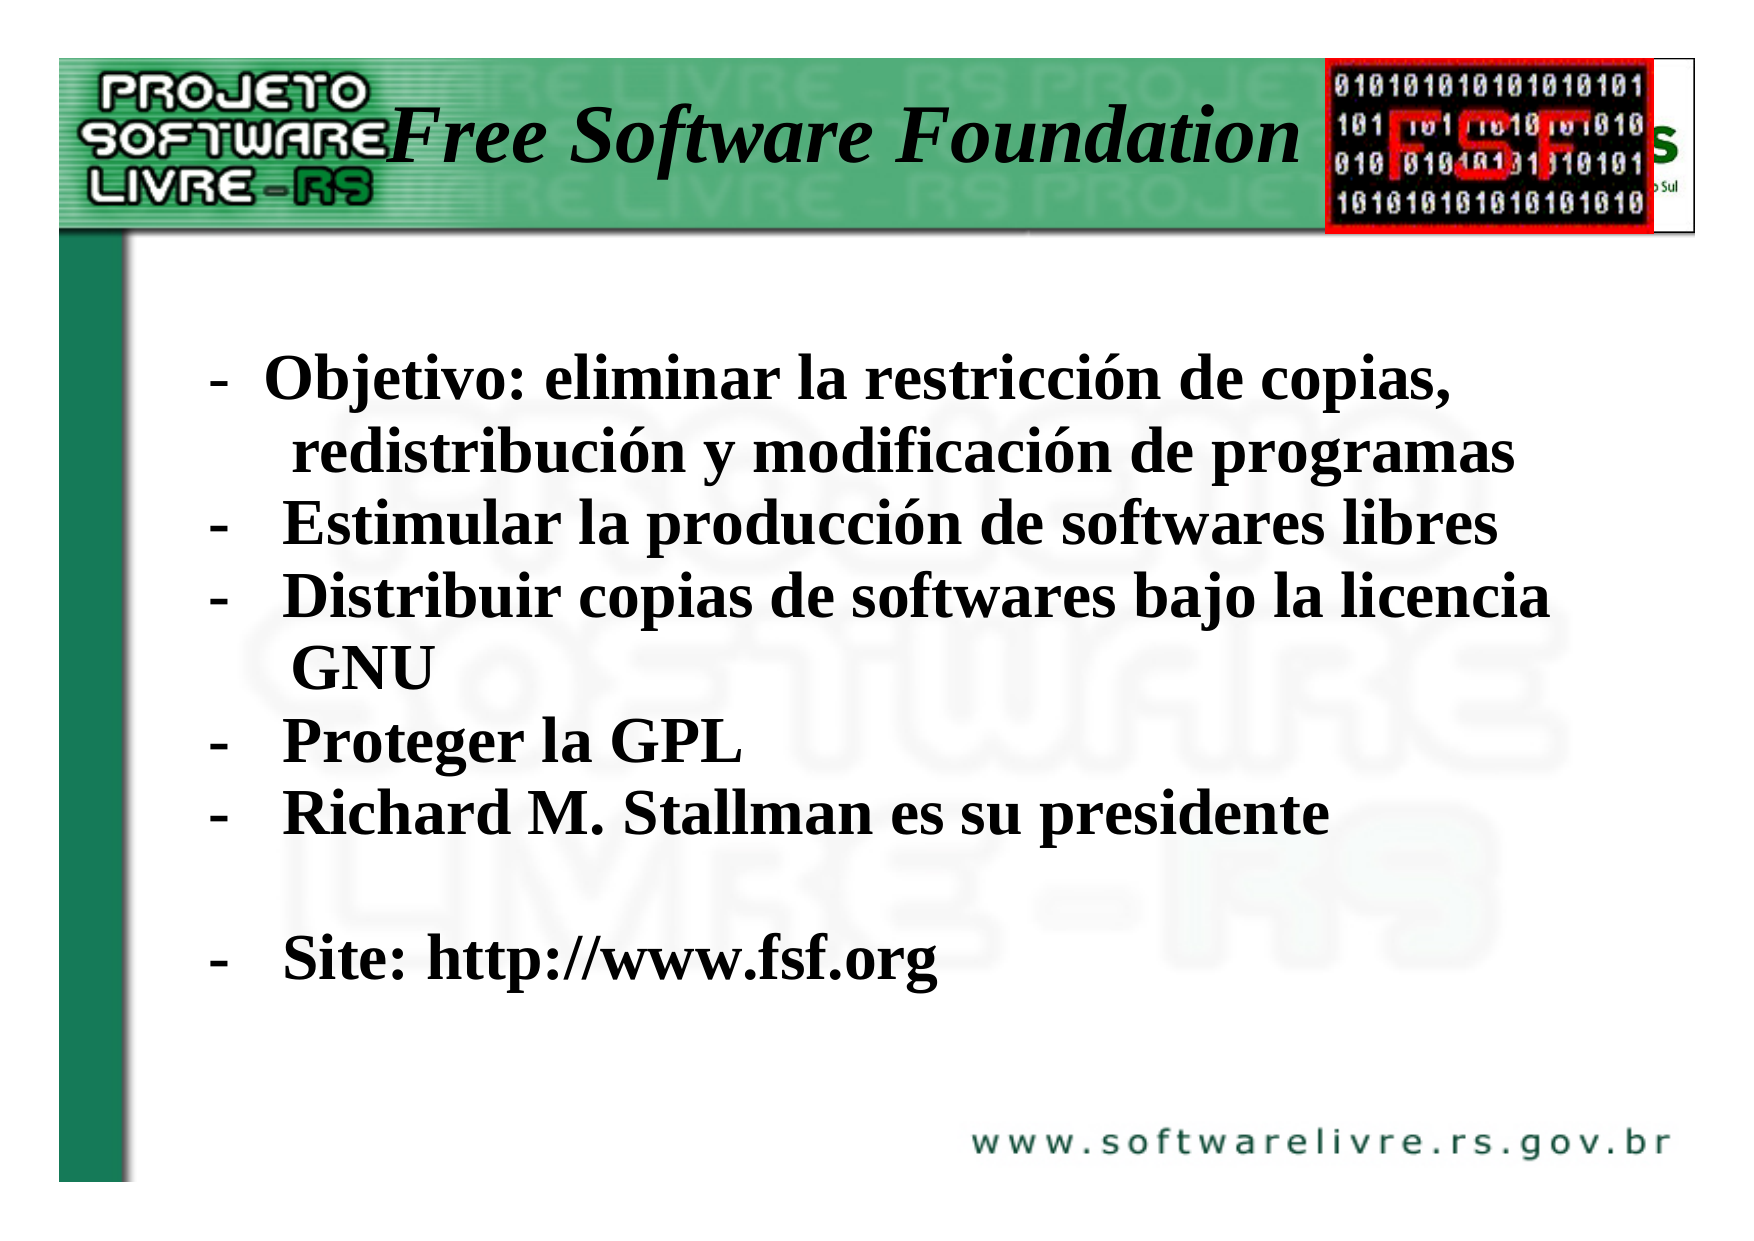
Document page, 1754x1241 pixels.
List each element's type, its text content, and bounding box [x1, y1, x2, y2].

picture [59, 58, 1695, 1182]
text_box - Objetivo: eliminar la restricción de copias, redistribución y modificación de programas - Estimular la producción de softwares libres - Distribuir copias de softwares bajo la licencia GNU - Proteger la GPL - Richard M. Stallman es su presidente - Site: http://www.fsf.org [208, 341, 1566, 1022]
text_box Free Software Foundation [386, 88, 1621, 217]
